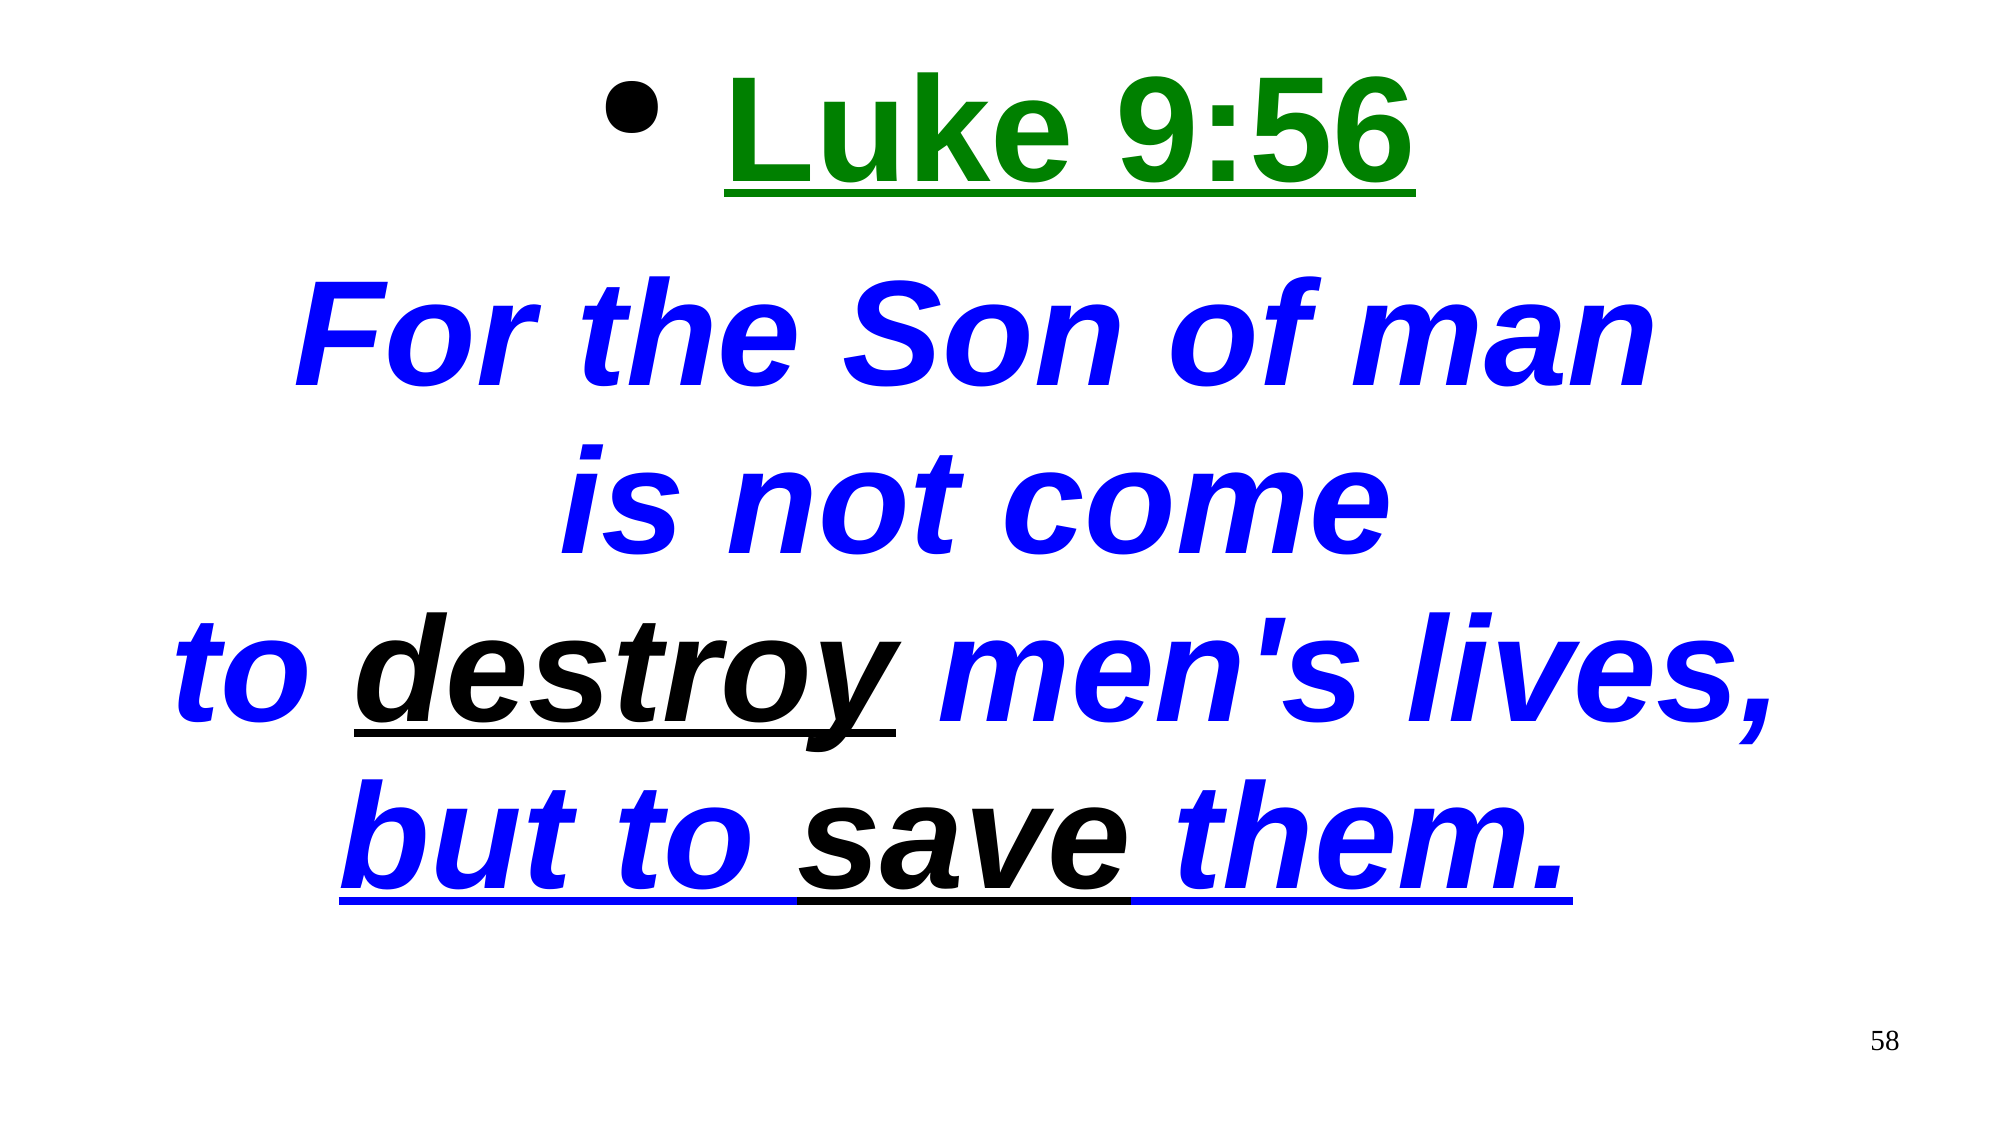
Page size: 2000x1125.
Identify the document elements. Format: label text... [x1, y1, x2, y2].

list Luke 9:56 For the Son of man is not come to destroy men's lives, but to save them. [0, 0, 1996, 1123]
